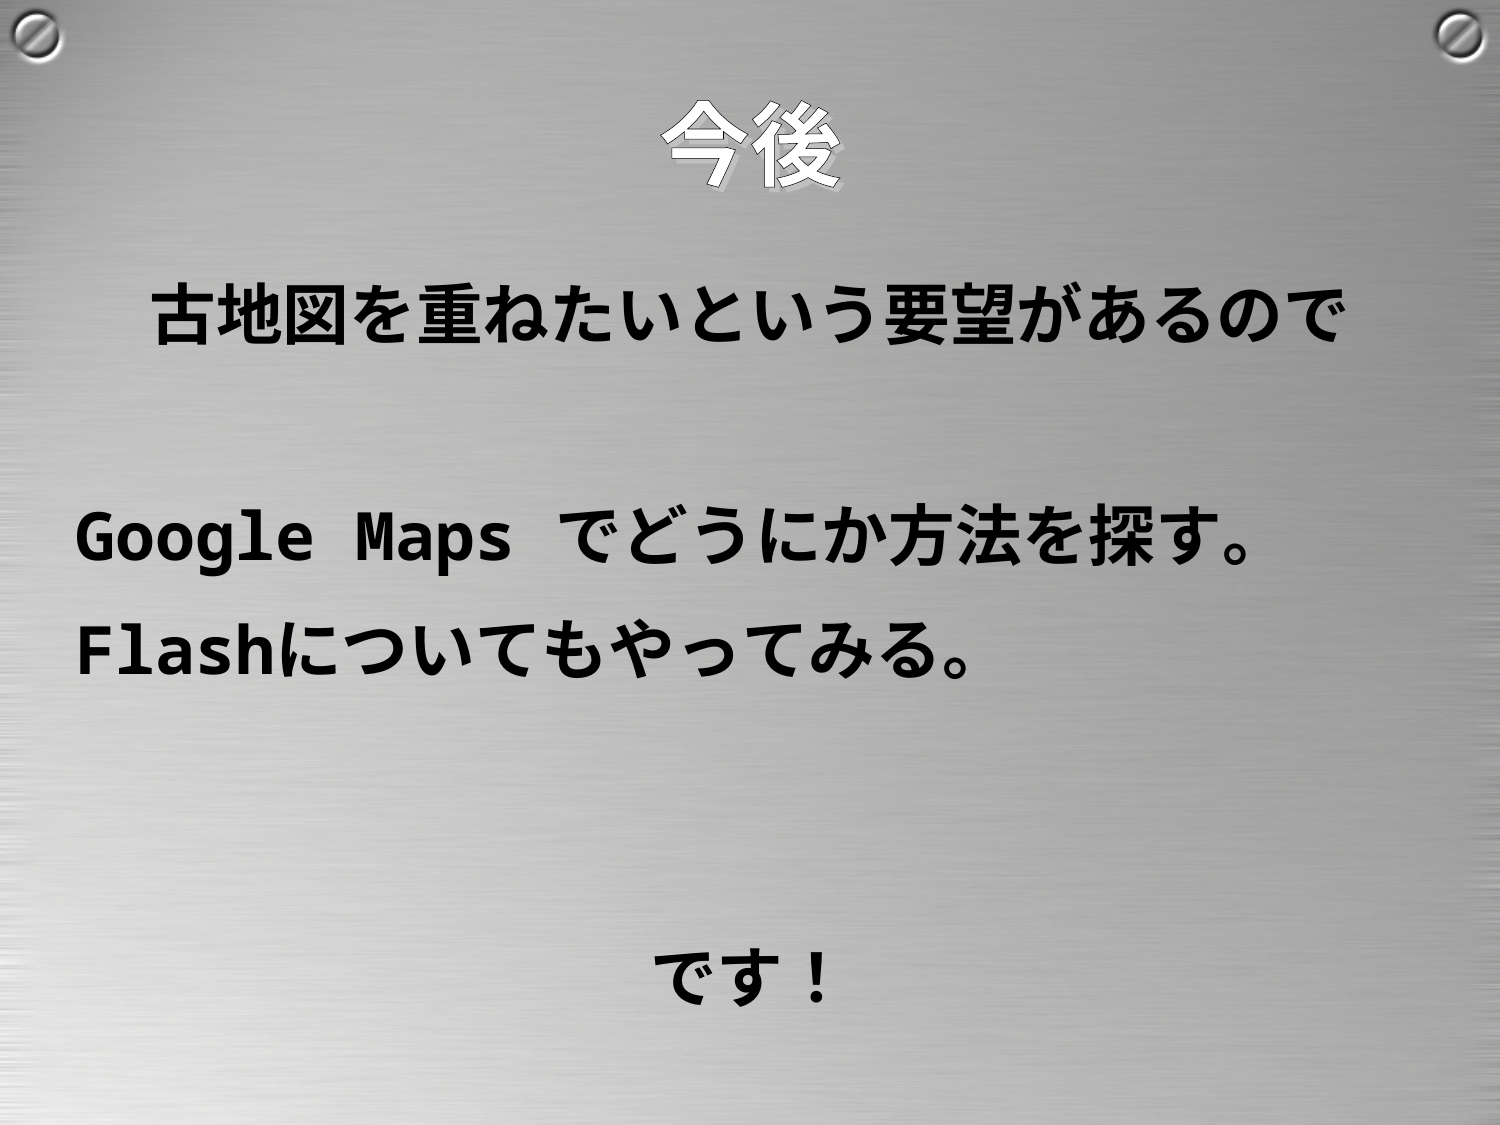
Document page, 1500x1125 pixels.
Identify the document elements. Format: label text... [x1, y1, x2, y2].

title 今後 [75, 28, 1426, 250]
list 古地図を重ねたいという要望があるので Google Maps でどうにか方法を探す。 Flashについてもやってみる。 です！ [75, 262, 1426, 991]
picture [0, 0, 1500, 1125]
